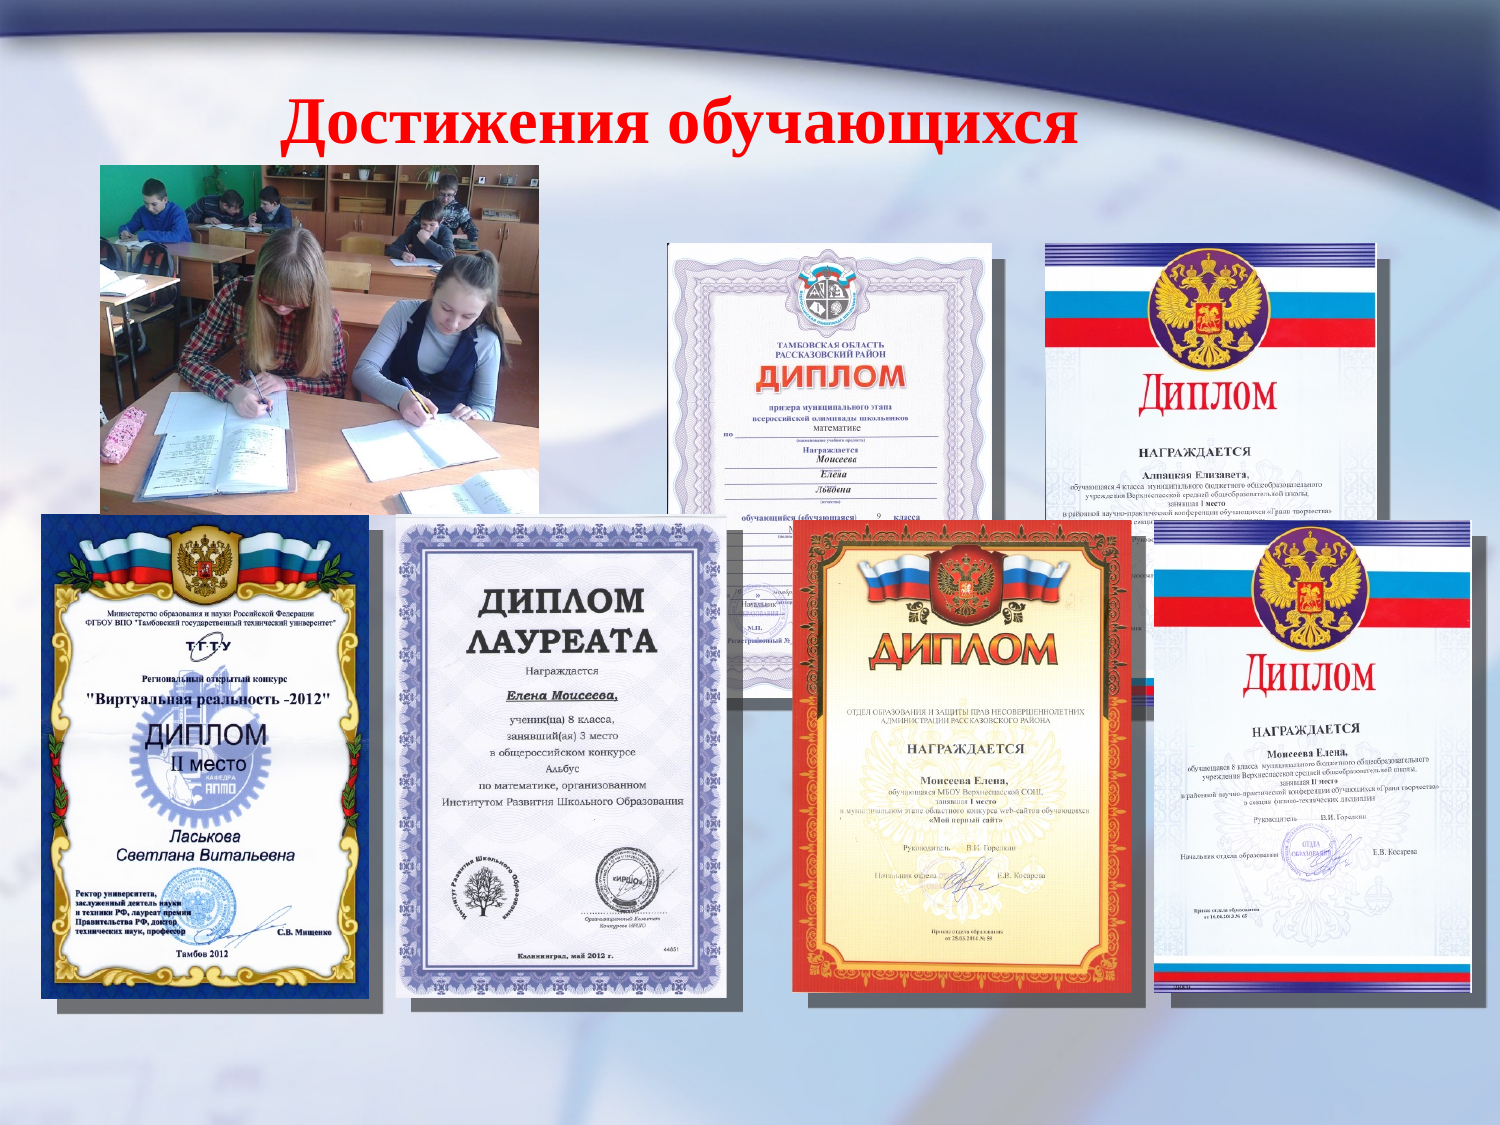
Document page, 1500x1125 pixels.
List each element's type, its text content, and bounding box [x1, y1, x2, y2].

picture [41, 165, 1472, 999]
text_box Достижения обучающихся [266, 70, 1095, 165]
